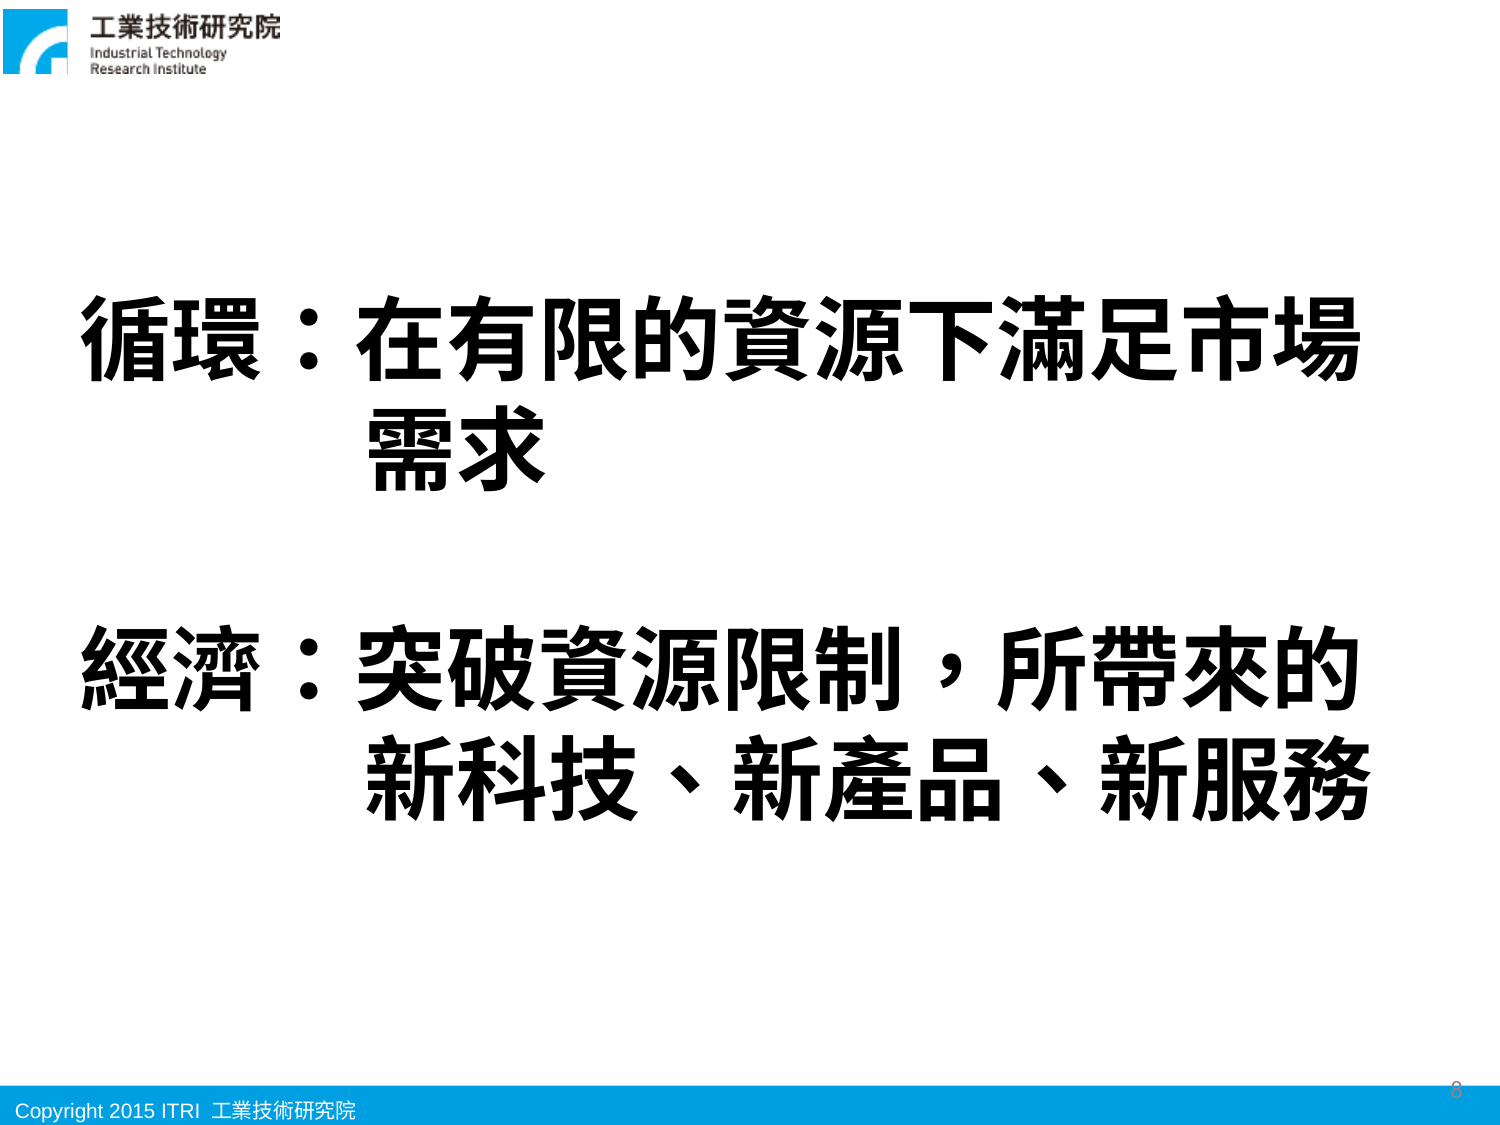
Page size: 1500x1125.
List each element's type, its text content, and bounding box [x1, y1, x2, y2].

picture [19, 9, 280, 74]
text_box <編號> [1127, 1058, 1478, 1119]
title 循環：在有限的資源下滿足市場 需求 經濟：突破資源限制，所帶來的 新科技、新產品、新服務 [64, 207, 1436, 905]
